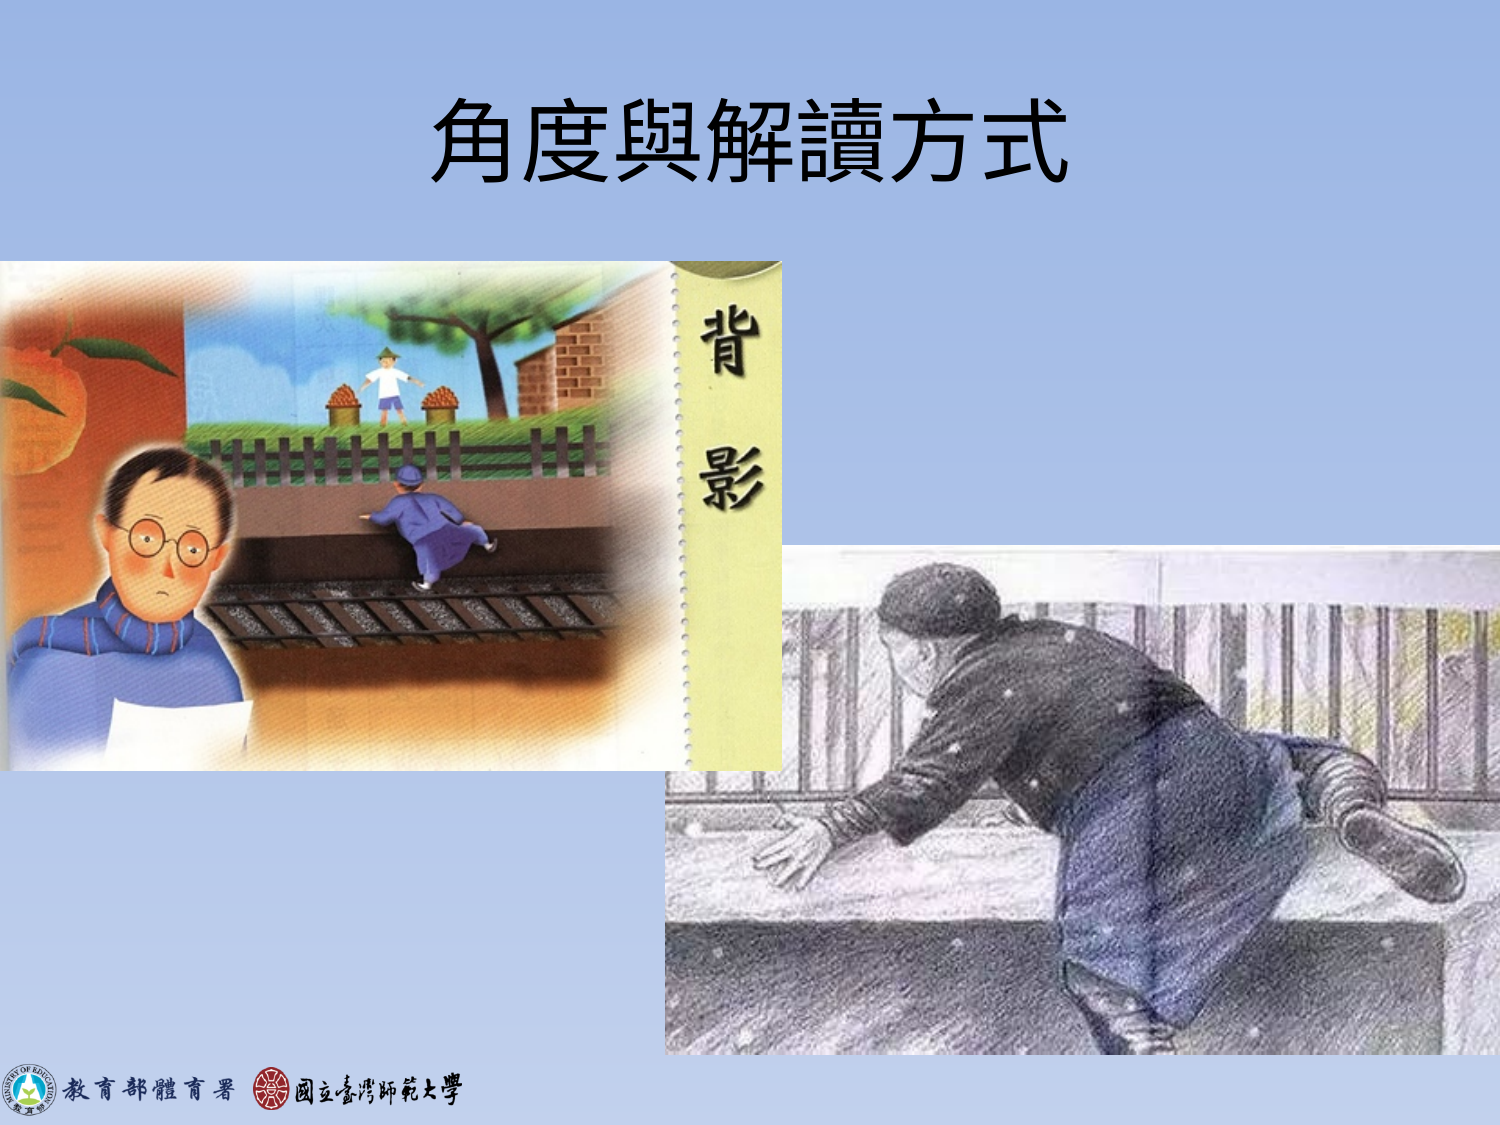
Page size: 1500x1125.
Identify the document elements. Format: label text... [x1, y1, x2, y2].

title 角度與解讀方式 [75, 45, 1426, 233]
picture [0, 261, 1500, 1055]
